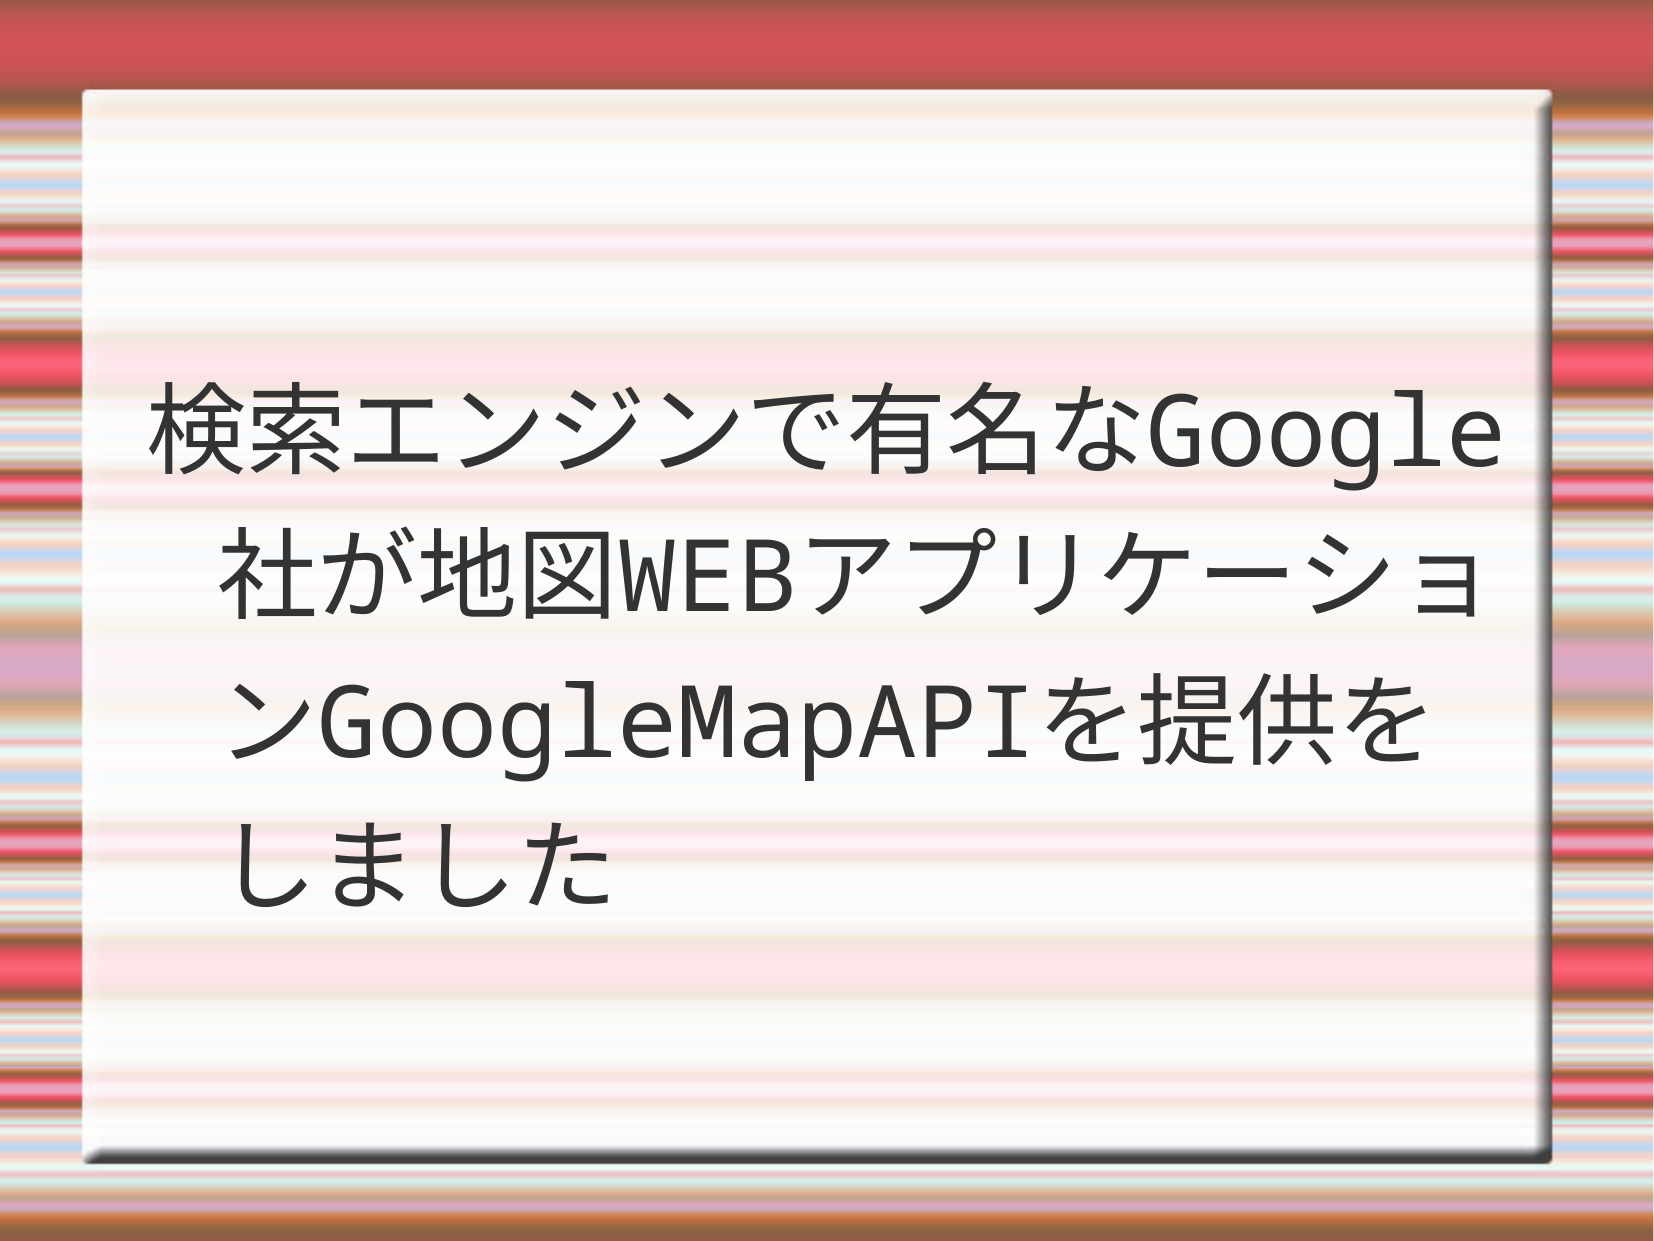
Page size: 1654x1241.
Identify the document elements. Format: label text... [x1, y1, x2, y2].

list 検索エンジンで有名なGoogle社が地図WEBアプリケーションGoogleMapAPIを提供をしました [134, 350, 1516, 1133]
picture [0, 0, 1654, 1241]
